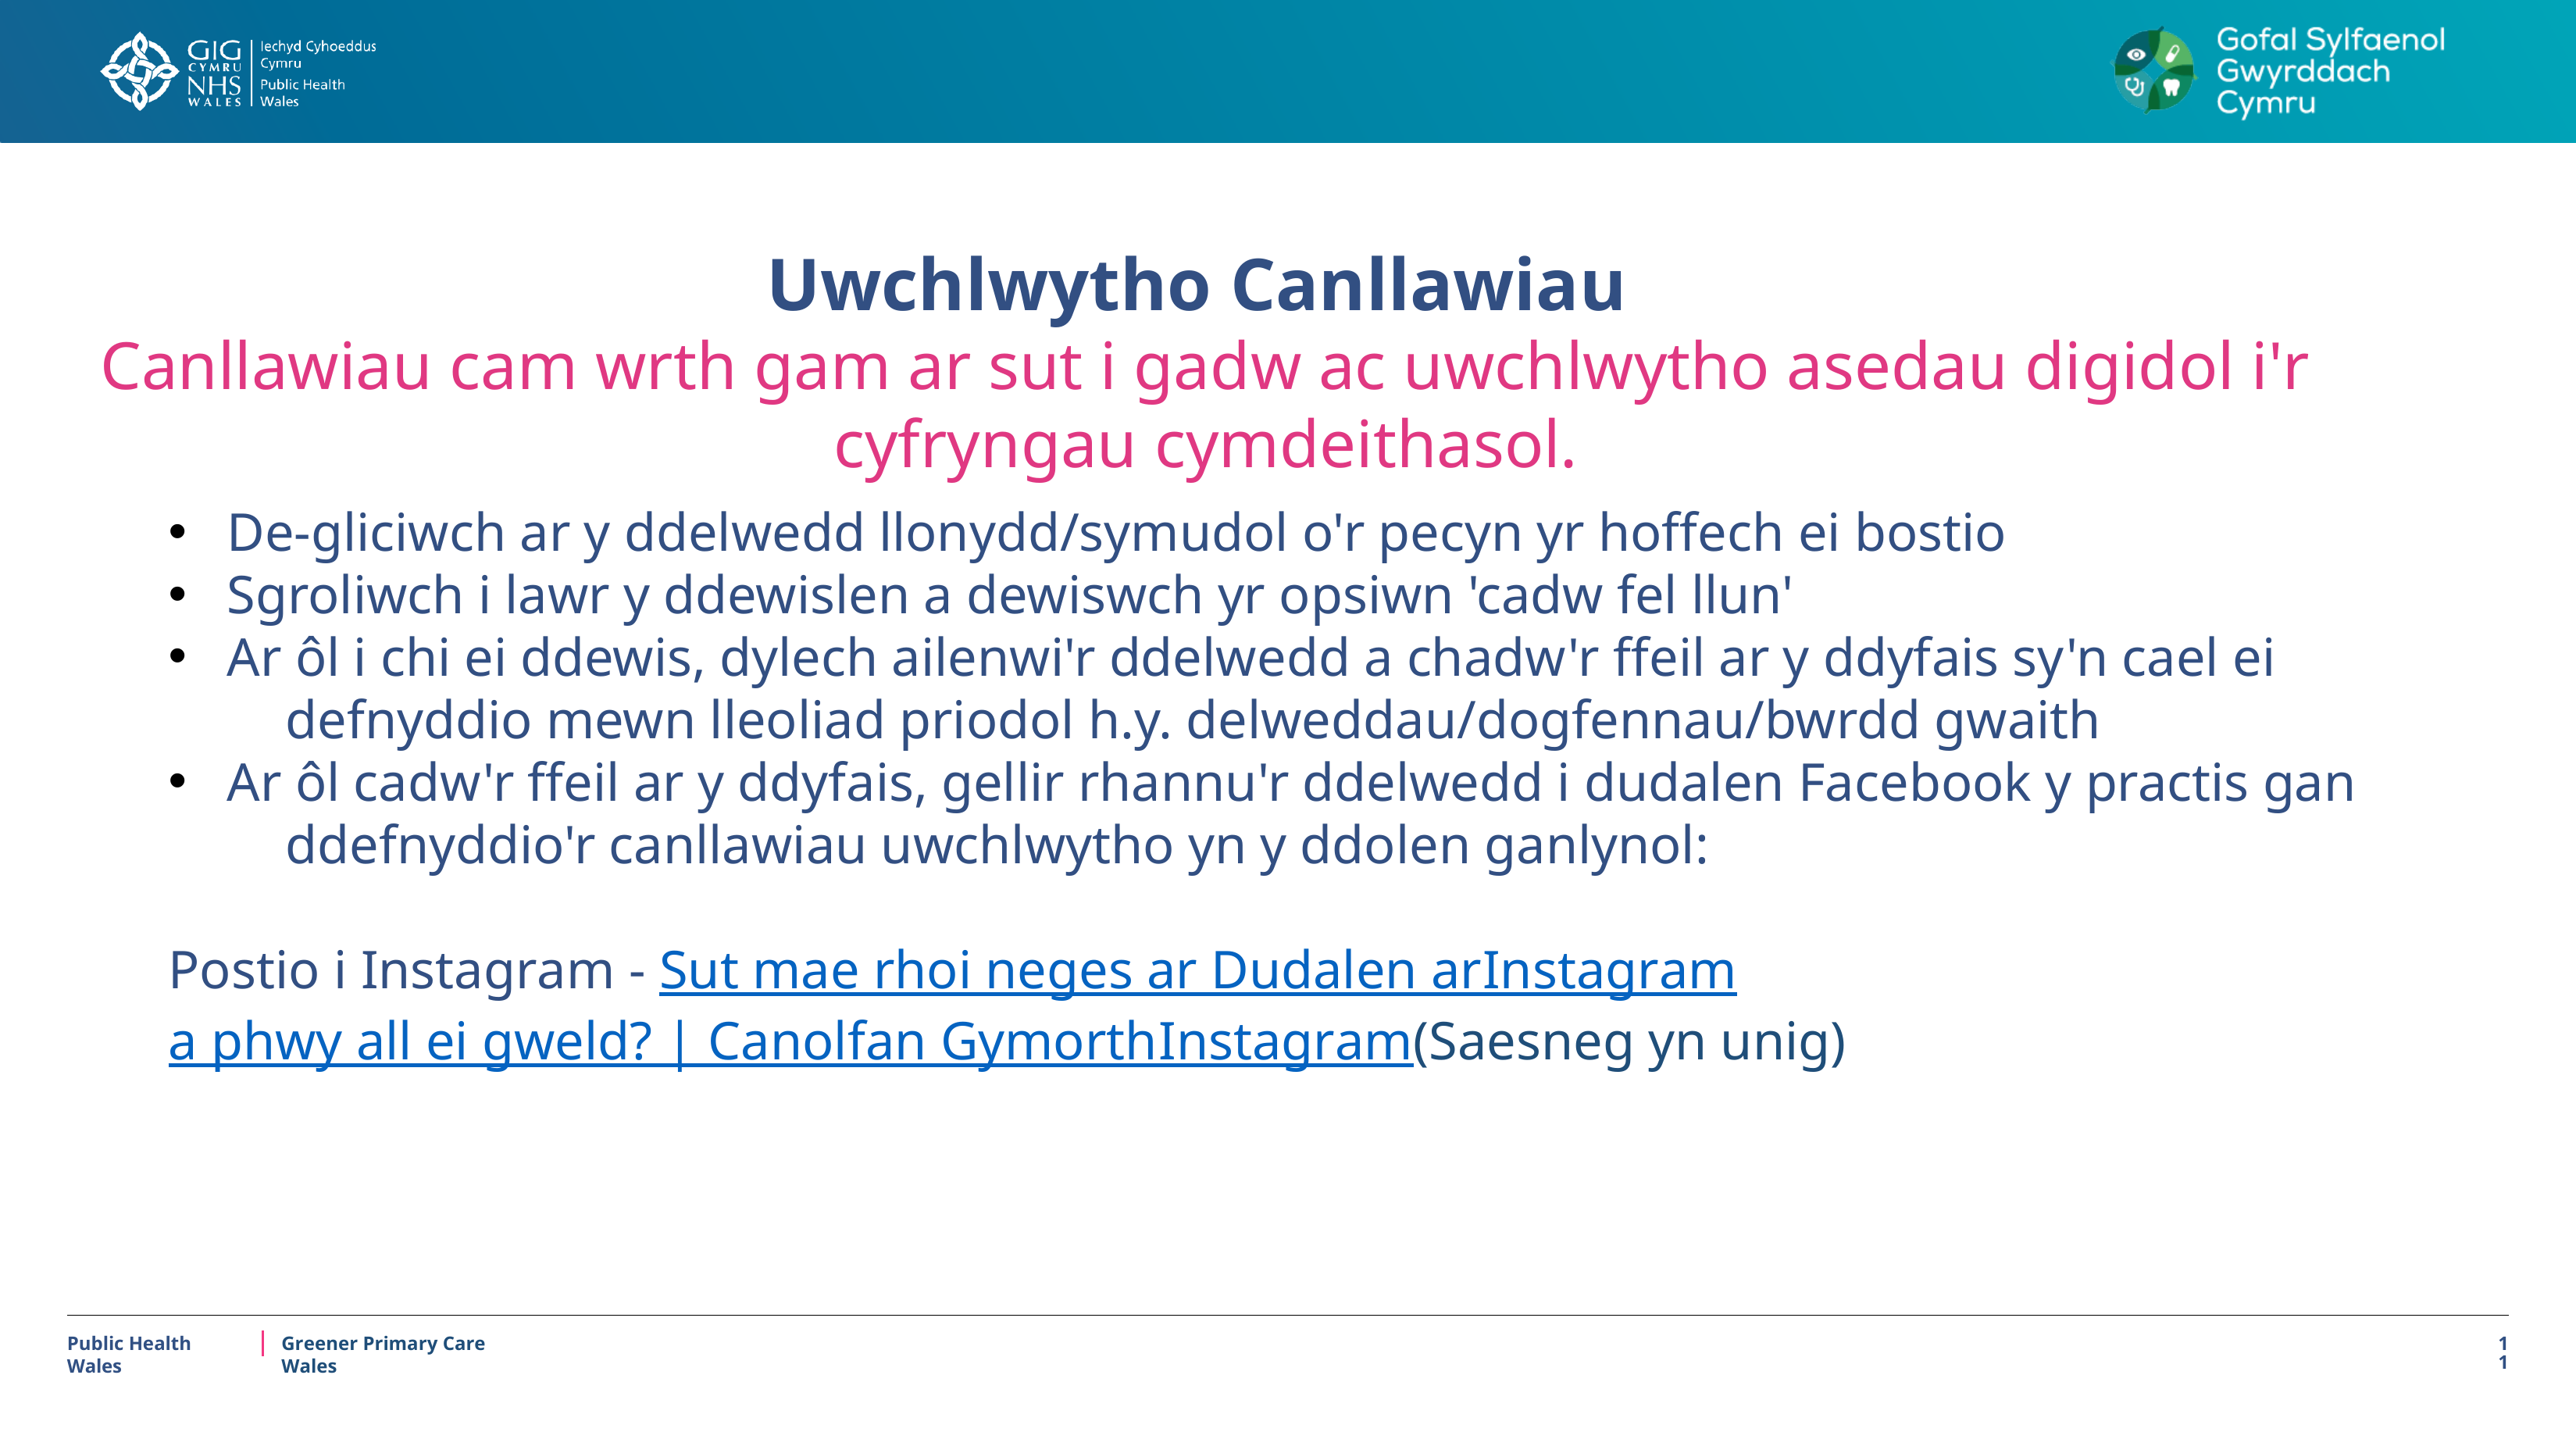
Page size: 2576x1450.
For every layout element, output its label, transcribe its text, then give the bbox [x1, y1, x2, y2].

text_box Public Health Wales [65, 1331, 248, 1356]
title Uwchlwytho Canllawiau Canllawiau cam wrth gam ar sut i gadw ac uwchlwytho asedau digidol i'r cyfryngau cymdeithasol. [98, 237, 2494, 998]
text_box Greener Primary Care Wales [280, 1331, 543, 1355]
text_box [2493, 1331, 2516, 1356]
text_box De-gliciwch ar y ddelwedd llonydd/symudol o'r pecyn yr hoffech ei bostio Sgroliwch i lawr y ddewislen a dewiswch yr opsiwn 'cadw fel llun' Ar ôl i chi ei ddewis, dylech ailenwi'r ddelwedd a chadw'r ffeil ar y ddyfais sy'n cael ei defnyddio mewn lleoliad priodol h.y. delweddau/dogfennau/bwrdd gwaith Ar ôl cadw'r ffeil ar y ddyfais, gellir rhannu'r ddelwedd i dudalen Facebook y practis gan ddefnyddio'r canllawiau uwchlwytho yn y ddolen ganlynol: Postio i Instagram - Sut mae rhoi neges ar Dudalen ar Instagram a phwy all ei gweld? | Canolfan Gymorth Instagram (Saesneg yn unig) [168, 497, 2408, 1129]
picture [2060, 0, 2494, 165]
